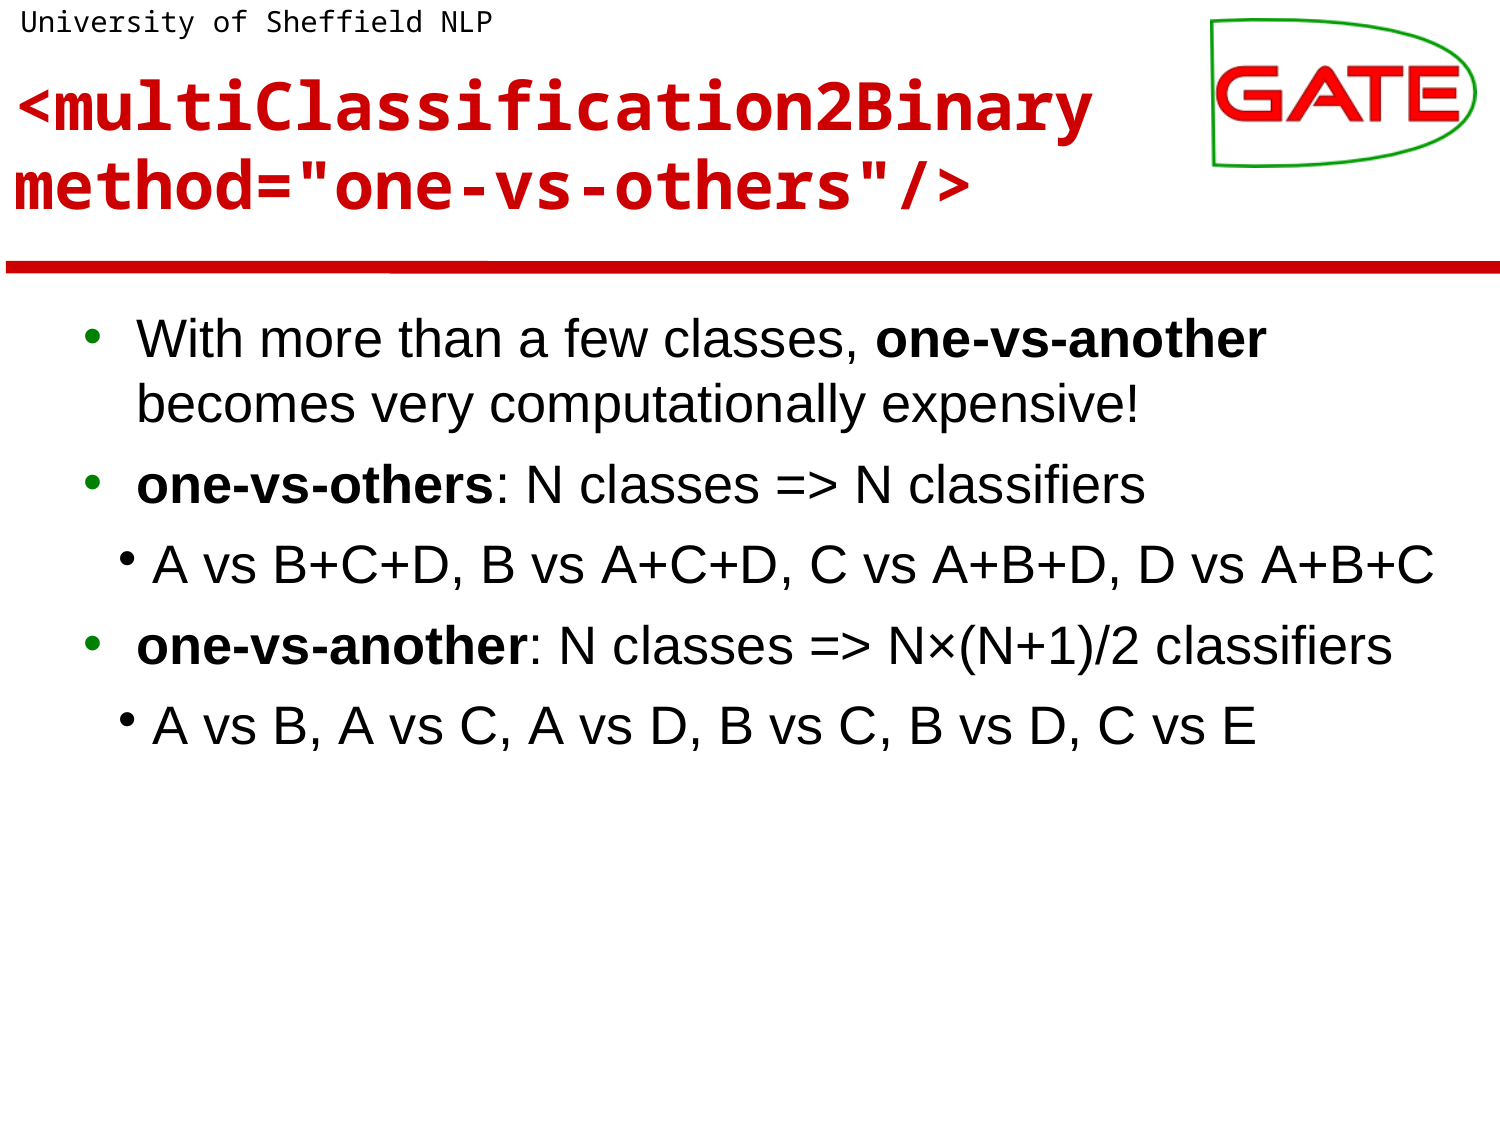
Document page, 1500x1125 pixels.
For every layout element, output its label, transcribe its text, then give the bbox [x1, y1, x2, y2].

text_box With more than a few classes, one-vs-another becomes very computationally expensive! one-vs-others: N classes => N classifiers A vs B+C+D, B vs A+C+D, C vs A+B+D, D vs A+B+C one-vs-another: N classes => N×(N+1)/2 classifiers A vs B, A vs C, A vs D, B vs C, B vs D, C vs E [68, 295, 1500, 1105]
title <multiClassification2Binary method="one-vs-others"/> [0, 37, 1152, 254]
picture [1210, 18, 1477, 168]
